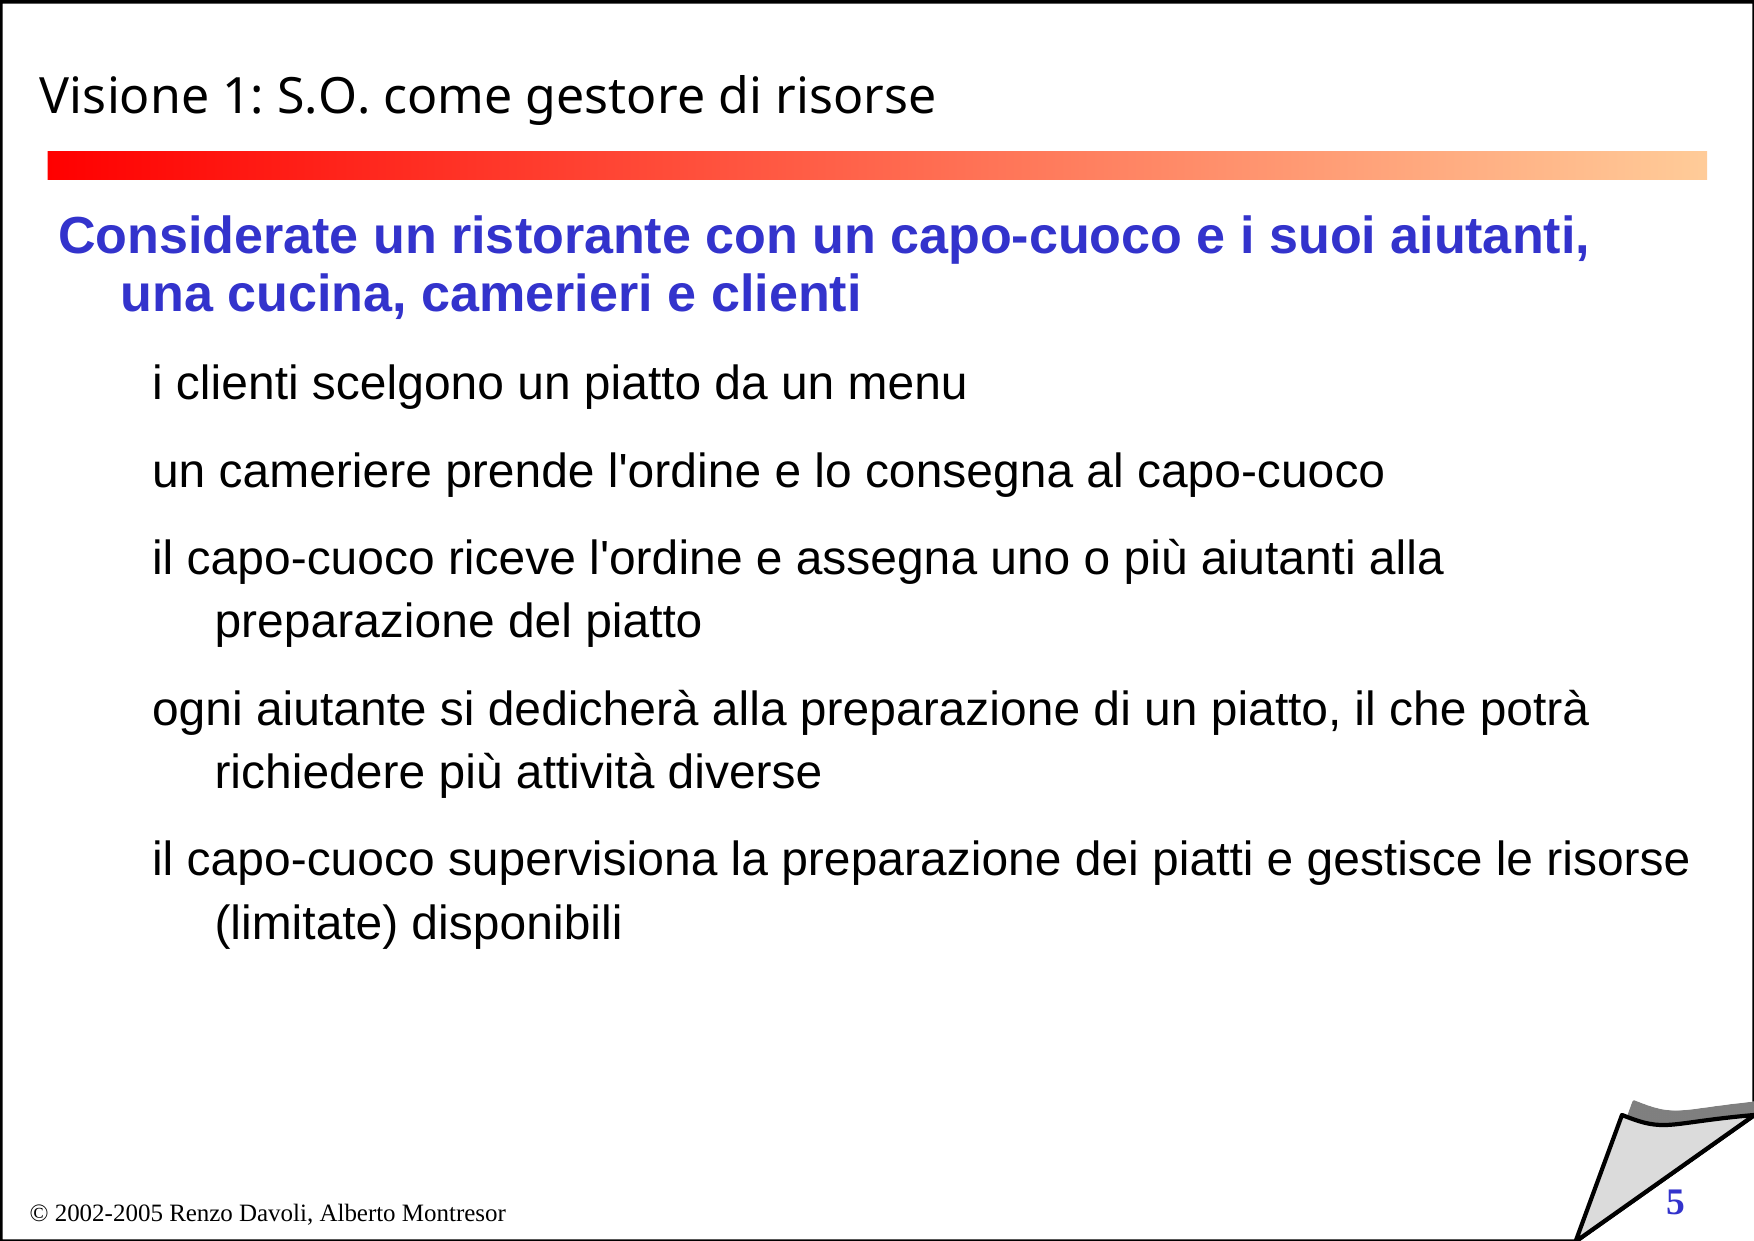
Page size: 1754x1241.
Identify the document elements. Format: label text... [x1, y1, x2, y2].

title Visione 1: S.O. come gestore di risorse [40, 49, 1713, 144]
list Considerate un ristorante con un capo-cuoco e i suoi aiutanti, una cucina, camerieri e clienti i clienti scelgono un piatto da un menu un cameriere prende l'ordine e lo consegna al capo-cuoco il capo-cuoco riceve l'ordine e assegna uno o più aiutanti alla preparazione del piatto ogni aiutante si dedicherà alla preparazione di un piatto, il che potrà richiedere più attività diverse il capo-cuoco supervisiona la preparazione dei piatti e gestisce le risorse (limitate) disponibili [58, 206, 1696, 958]
